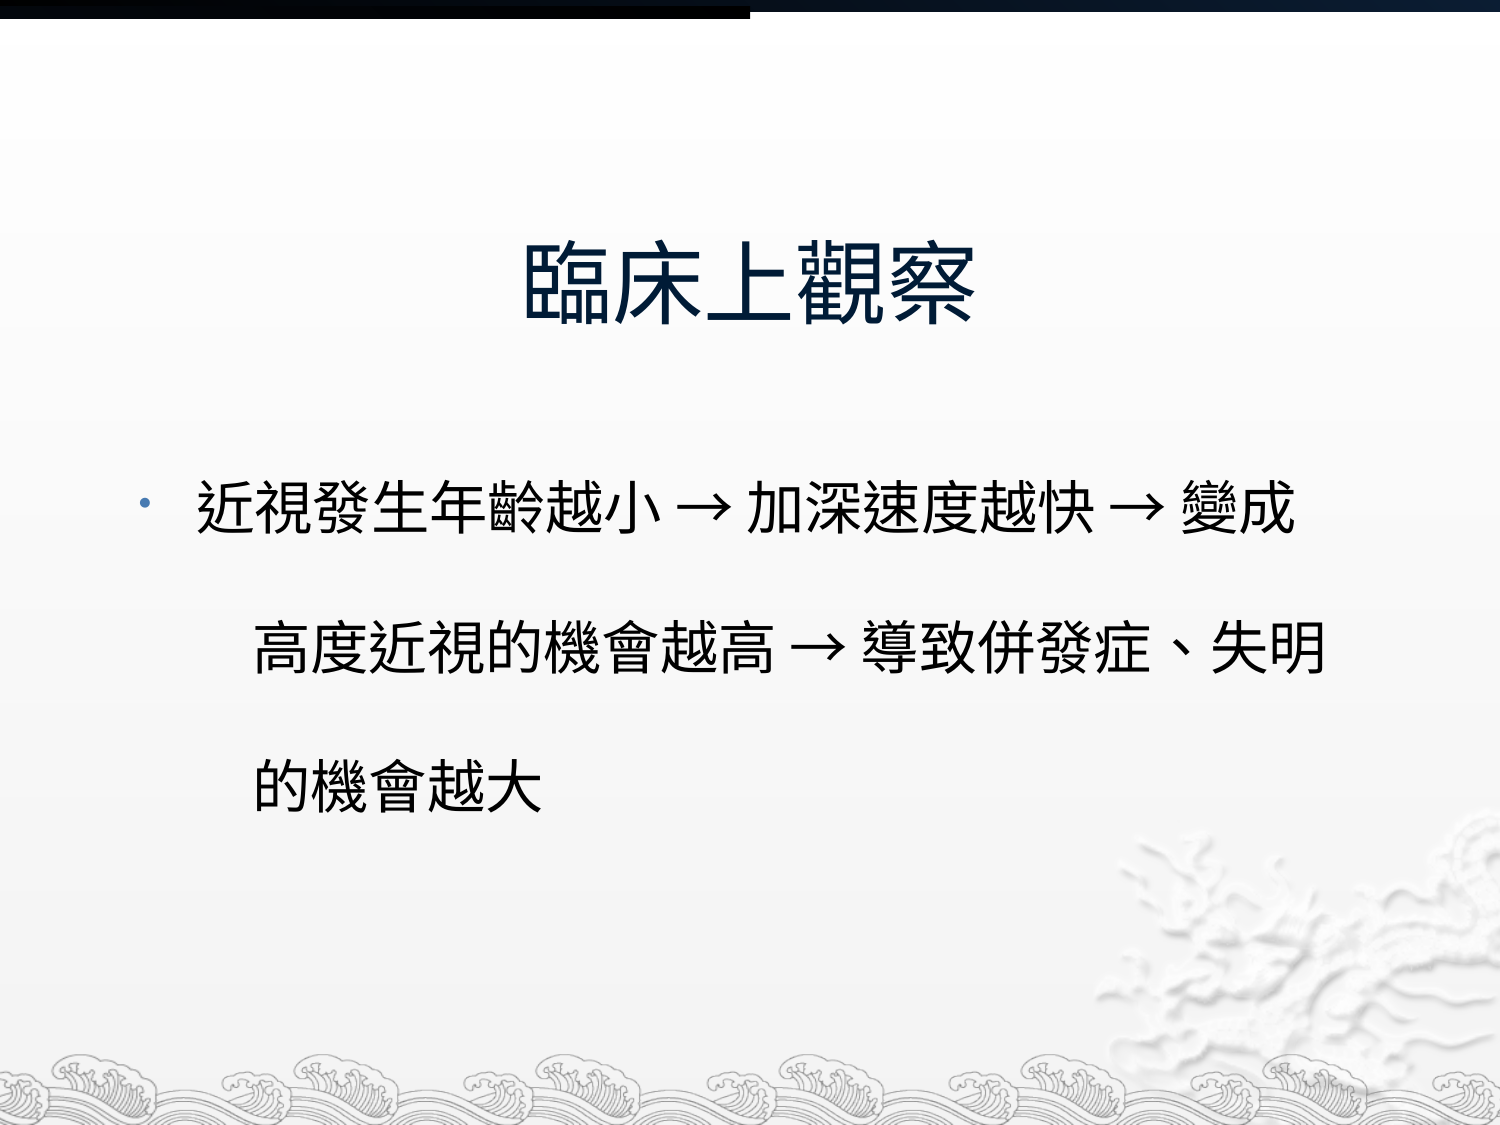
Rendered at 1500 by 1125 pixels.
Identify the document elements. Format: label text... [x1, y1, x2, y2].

list 近視發生年齡越小 → 加深速度越快 → 變成高度近視的機會越高 → 導致併發症、失明的機會越大 [125, 394, 1363, 882]
title 臨床上觀察 [112, 187, 1388, 376]
